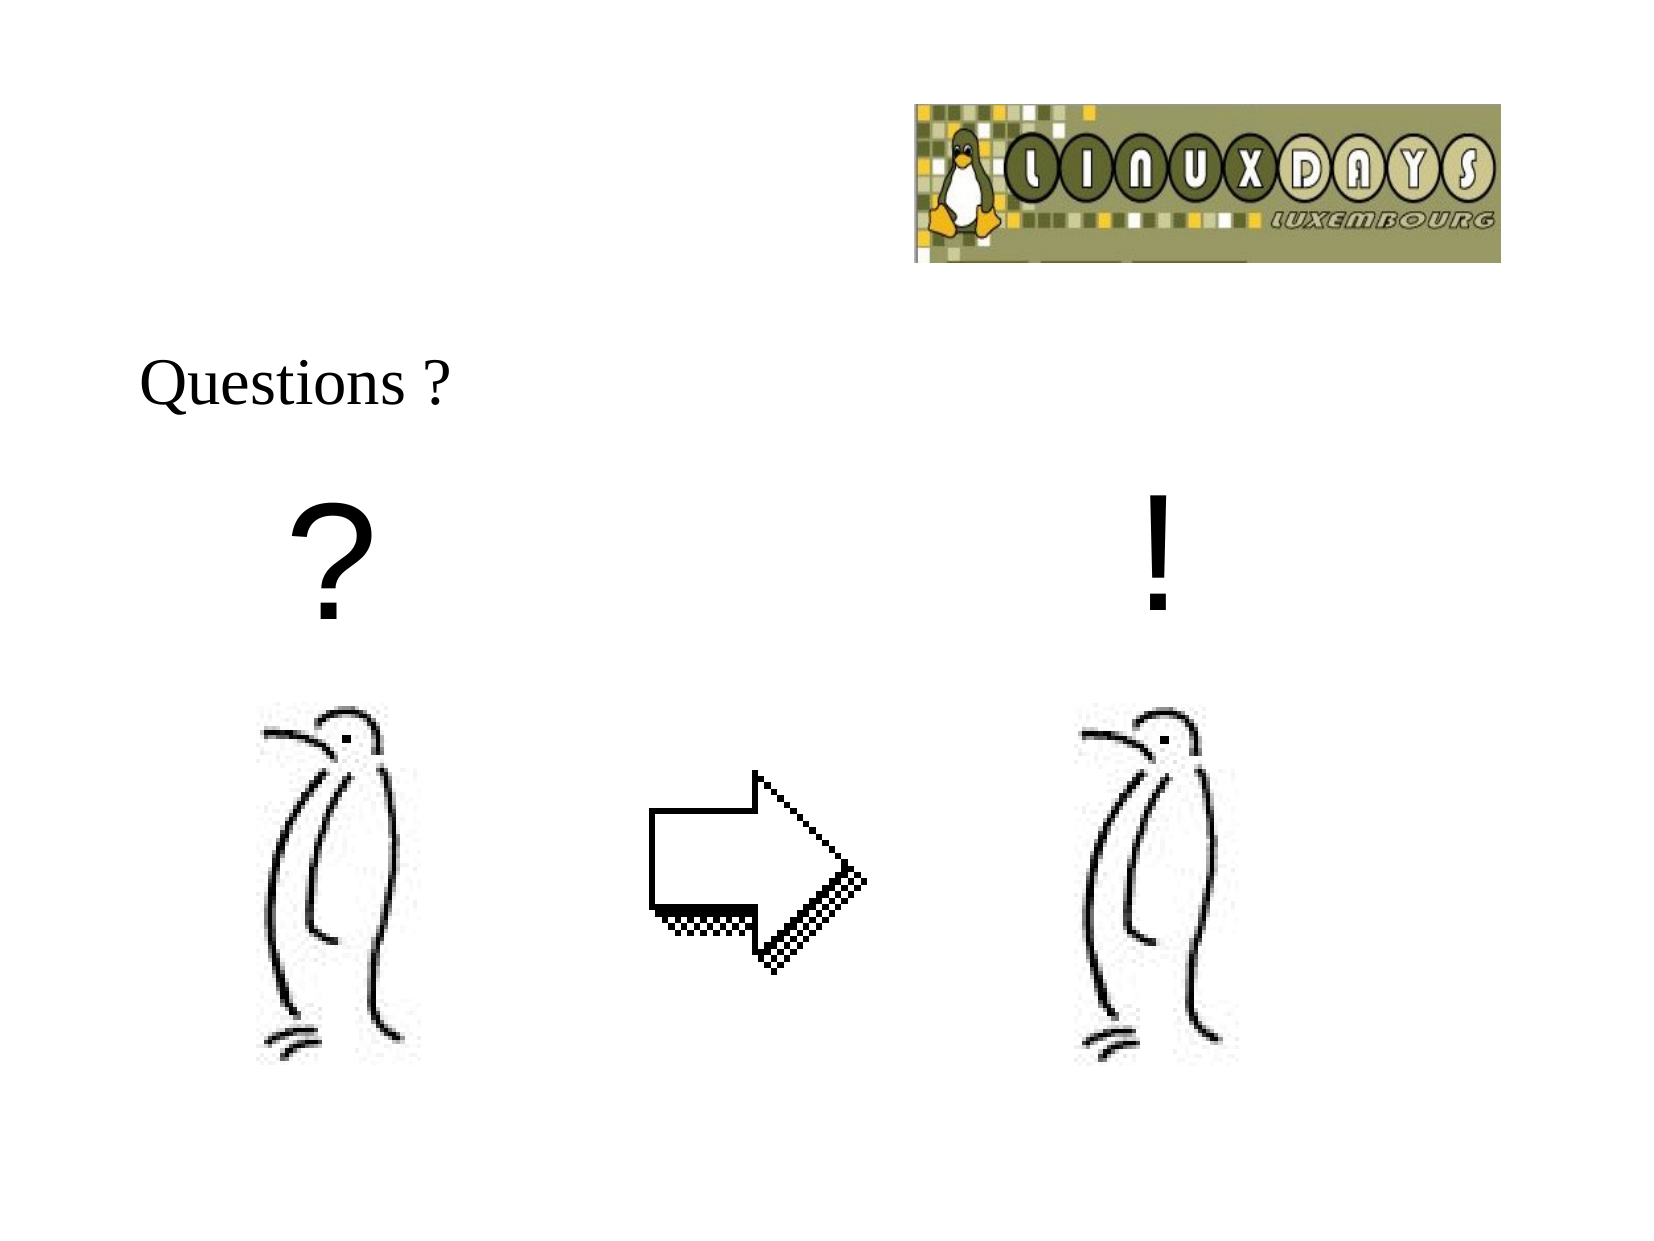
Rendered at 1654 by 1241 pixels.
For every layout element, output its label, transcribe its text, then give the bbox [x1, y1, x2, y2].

picture [914, 104, 1501, 263]
list Questions ? [121, 344, 1534, 1127]
